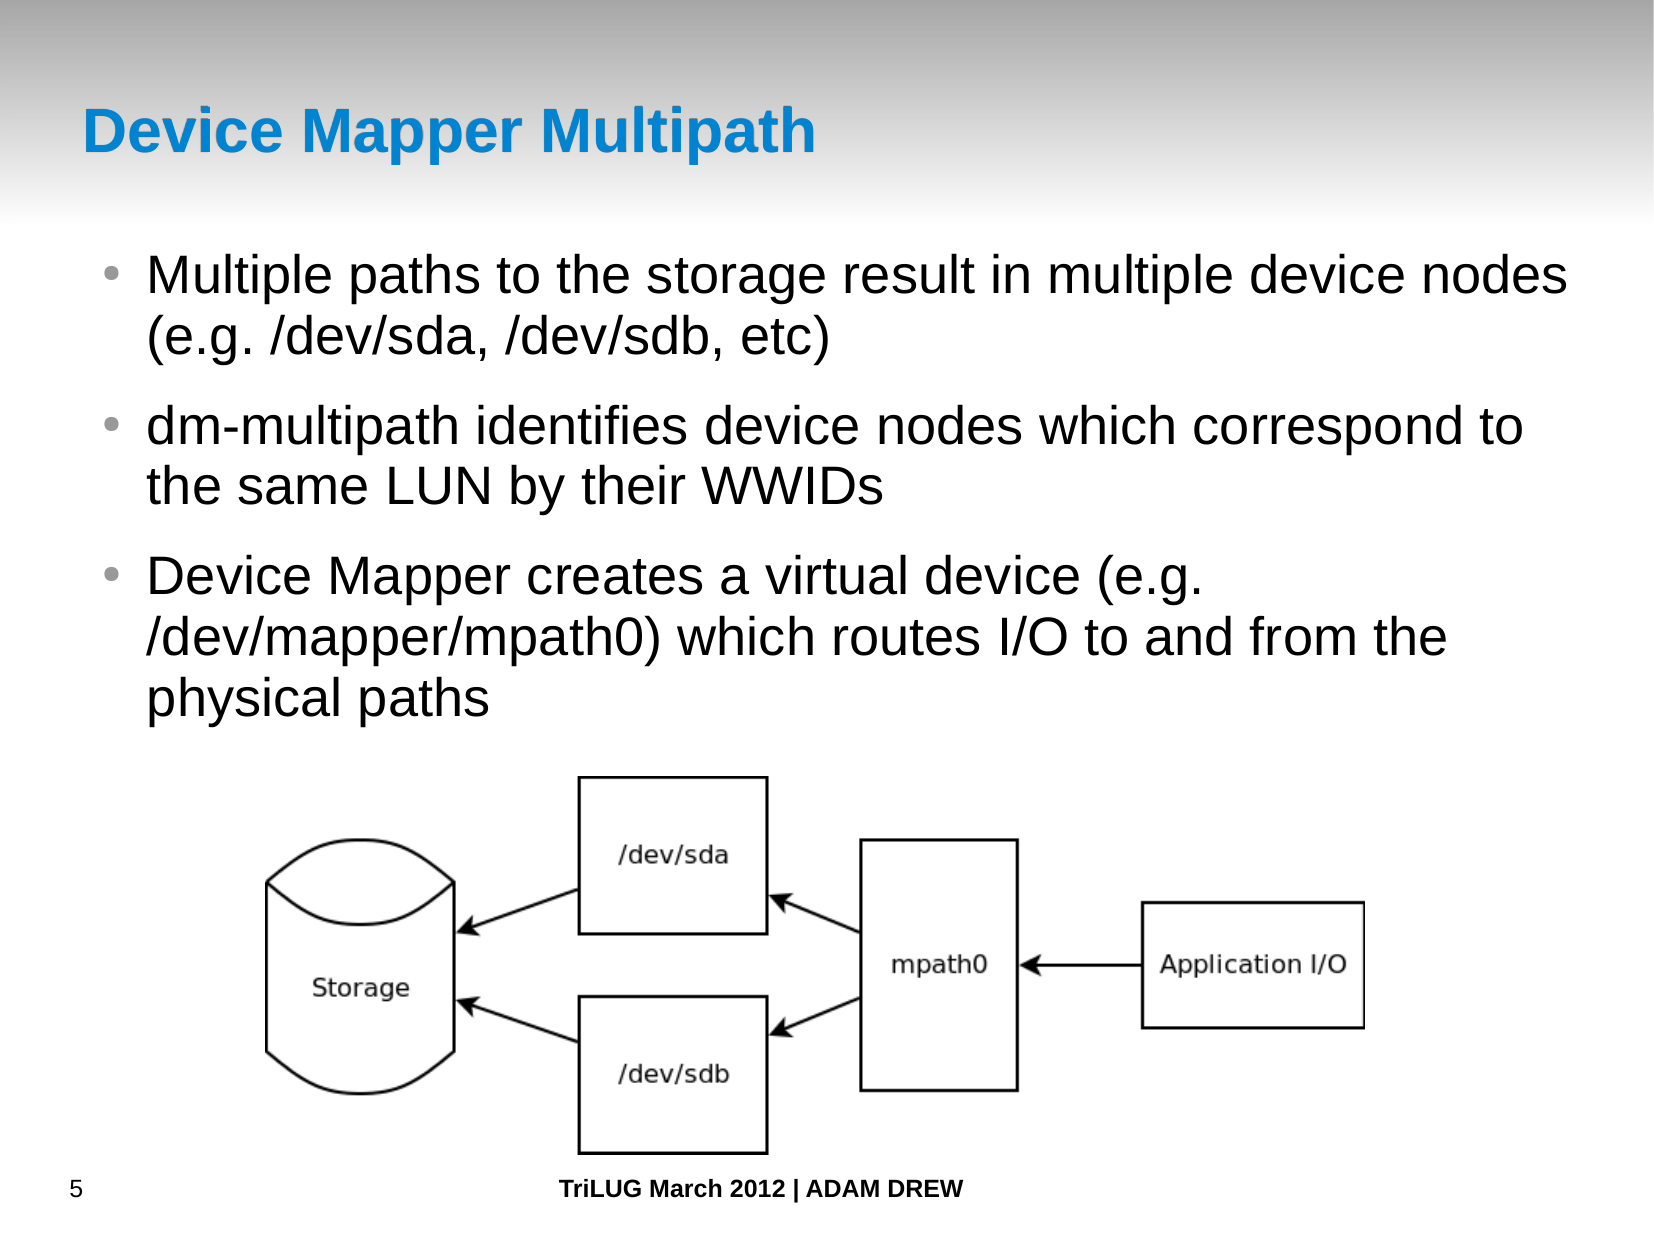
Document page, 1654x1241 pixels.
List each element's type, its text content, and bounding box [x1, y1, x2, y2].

picture [265, 776, 1365, 1155]
picture [0, 0, 1654, 225]
title Device Mapper Multipath [82, 37, 1571, 226]
list Multiple paths to the storage result in multiple device nodes (e.g. /dev/sda, /dev/sdb, etc) dm-multipath identifies device nodes which correspond to the same LUN by their WWIDs Device Mapper creates a virtual device (e.g. /dev/mapper/mpath0) which routes I/O to and from the physical paths [86, 244, 1576, 1039]
